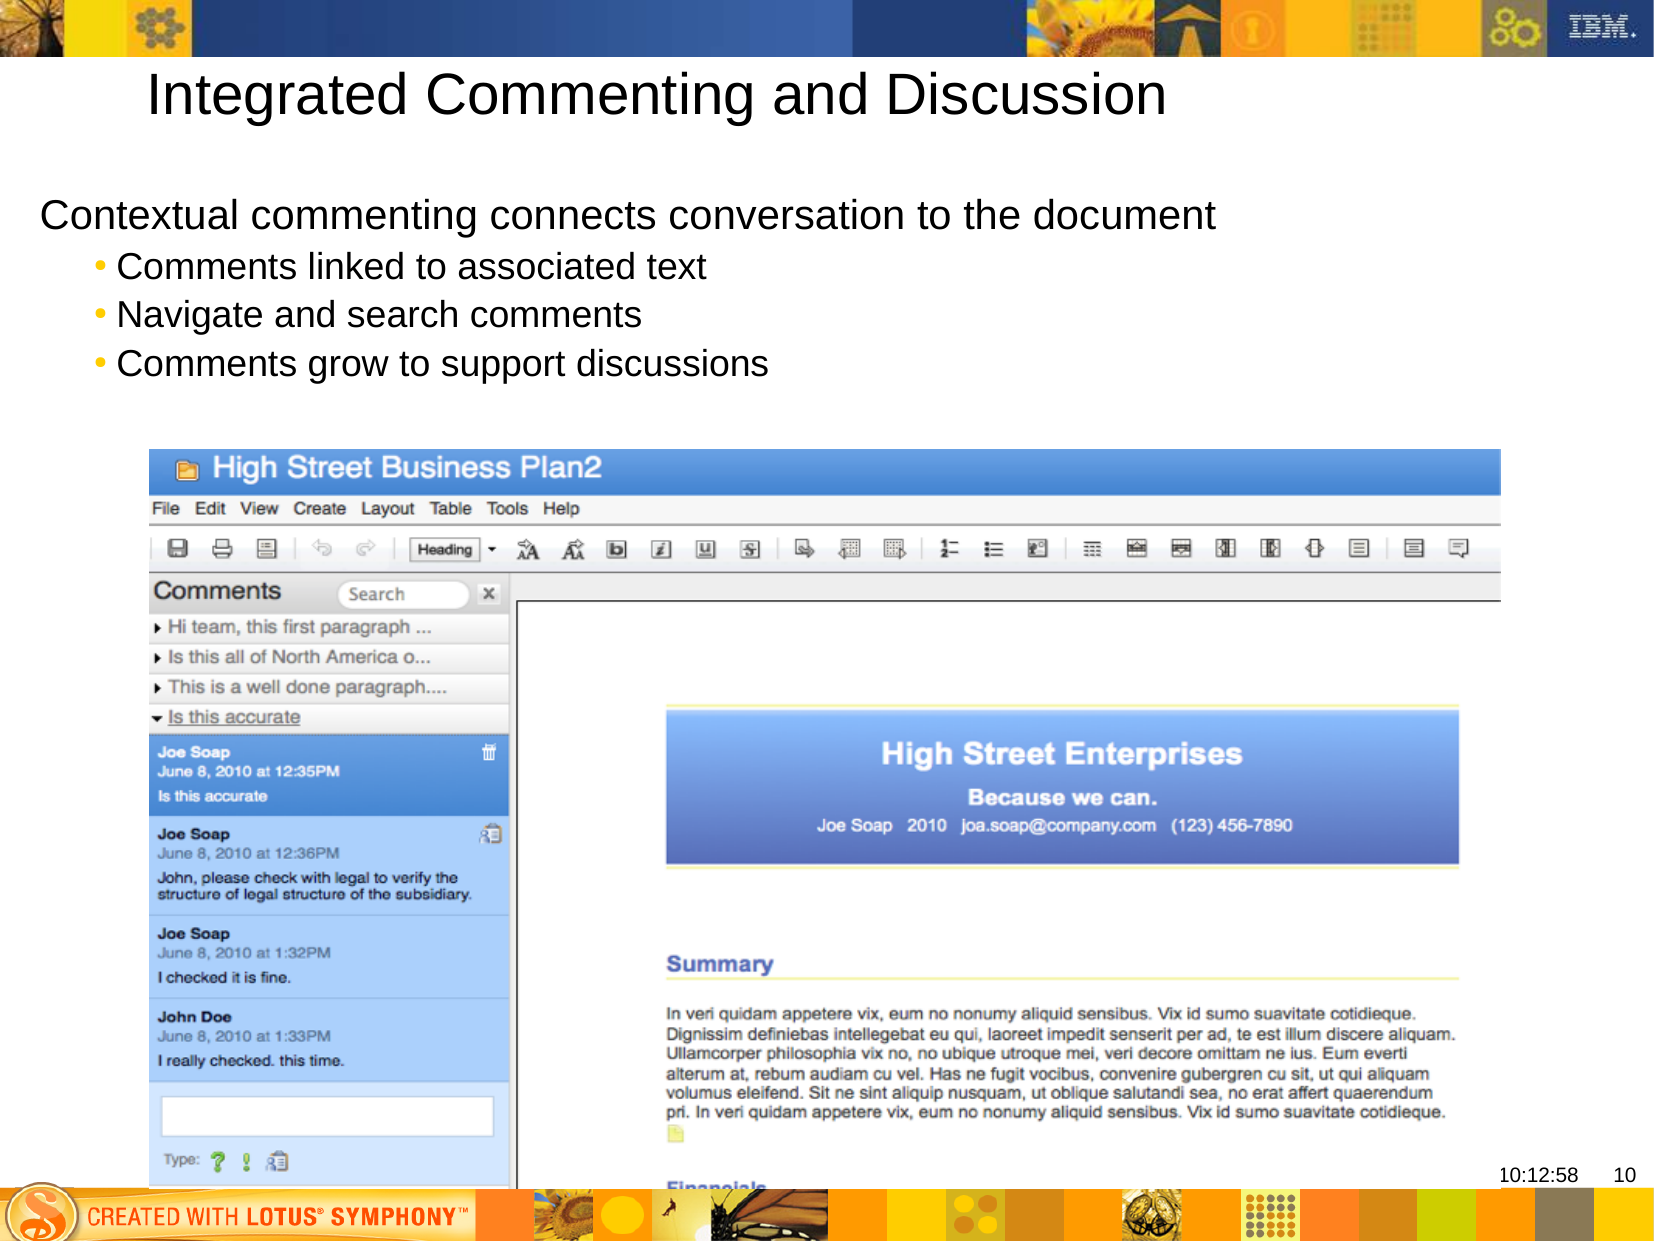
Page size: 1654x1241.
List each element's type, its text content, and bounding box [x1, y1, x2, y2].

list Contextual commenting connects conversation to the document Comments linked to associated text Navigate and search comments Comments grow to support discussions [39, 192, 1503, 504]
title Integrated Commenting and Discussion [146, 61, 1514, 127]
picture [0, 504, 1654, 1241]
picture [0, 0, 1654, 57]
